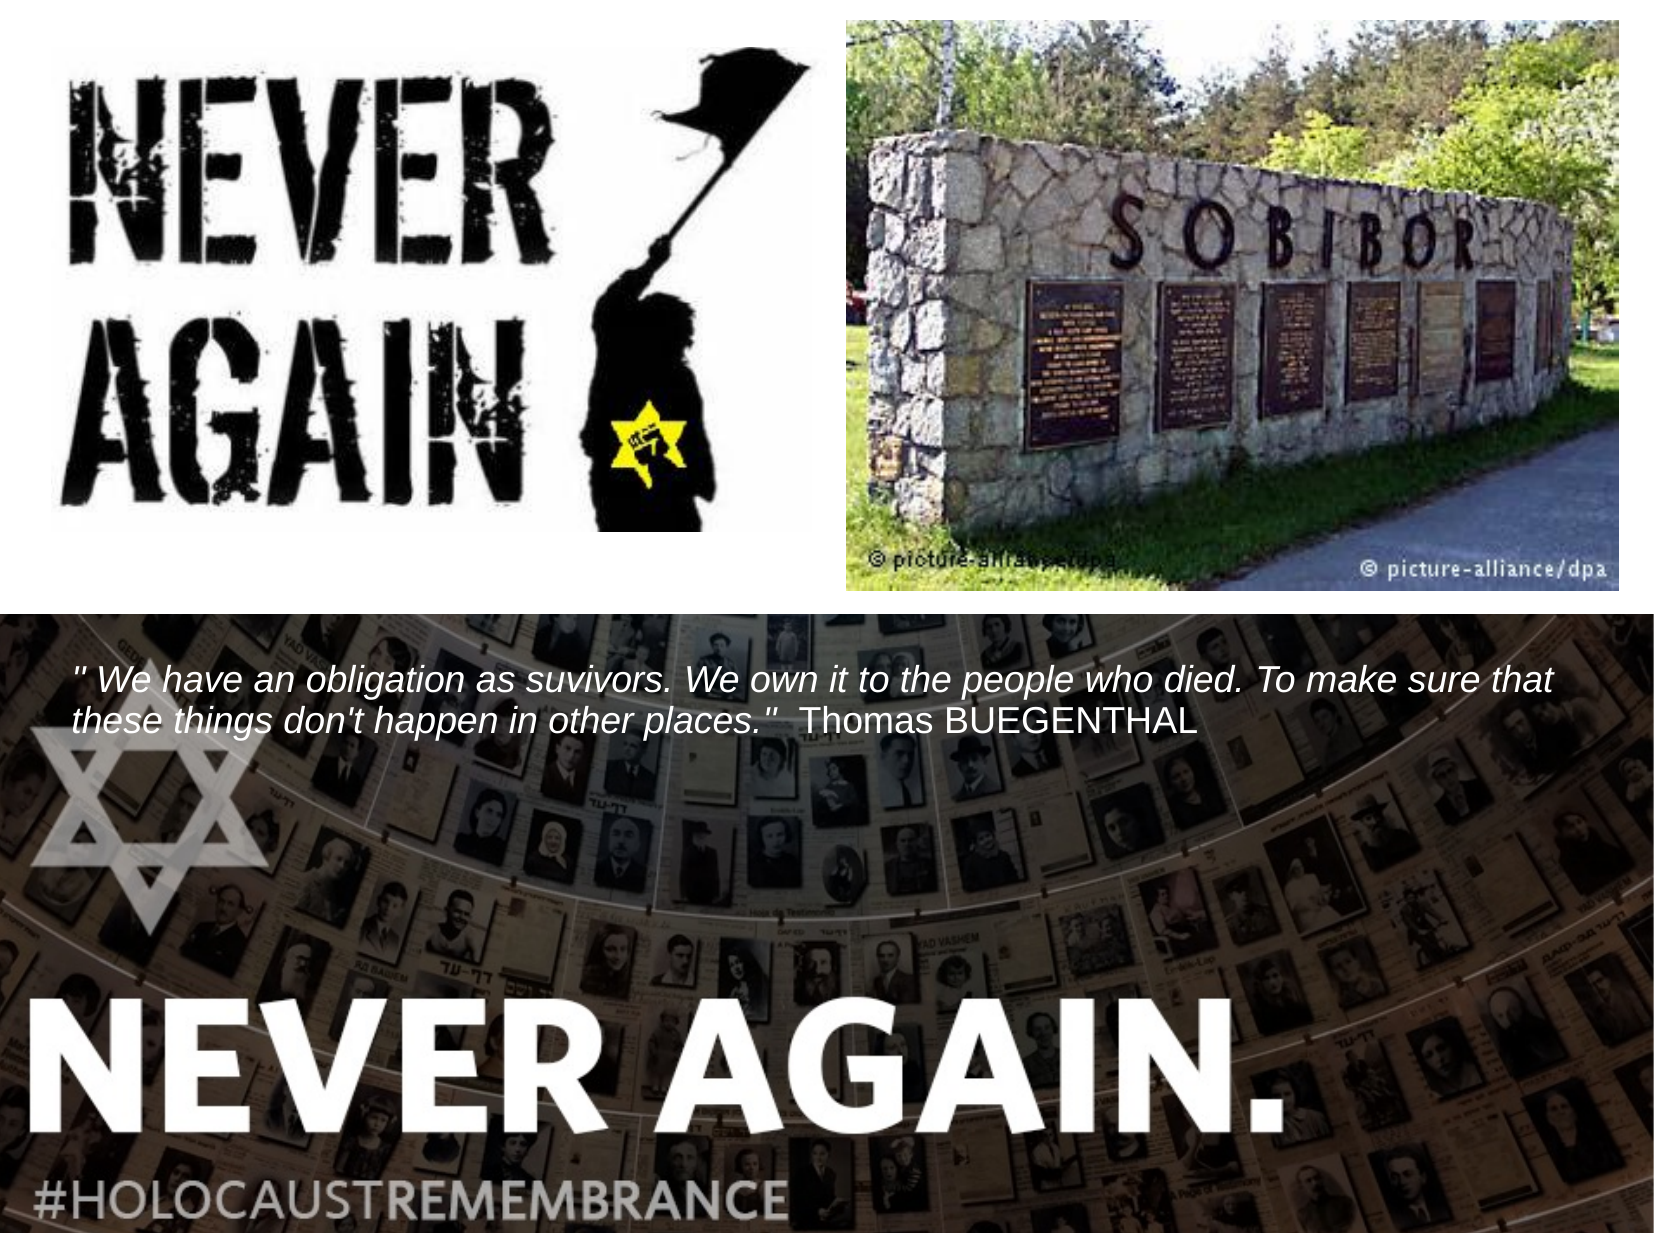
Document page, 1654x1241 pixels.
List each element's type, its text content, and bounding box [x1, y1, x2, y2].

picture [51, 47, 827, 532]
picture [846, 20, 1619, 591]
picture [0, 614, 1654, 1233]
text_box '' We have an obligation as suvivors. We own it to the people who died. To make sure that these things don't happen in other places.'' Thomas BUEGENTHAL [56, 650, 1630, 792]
